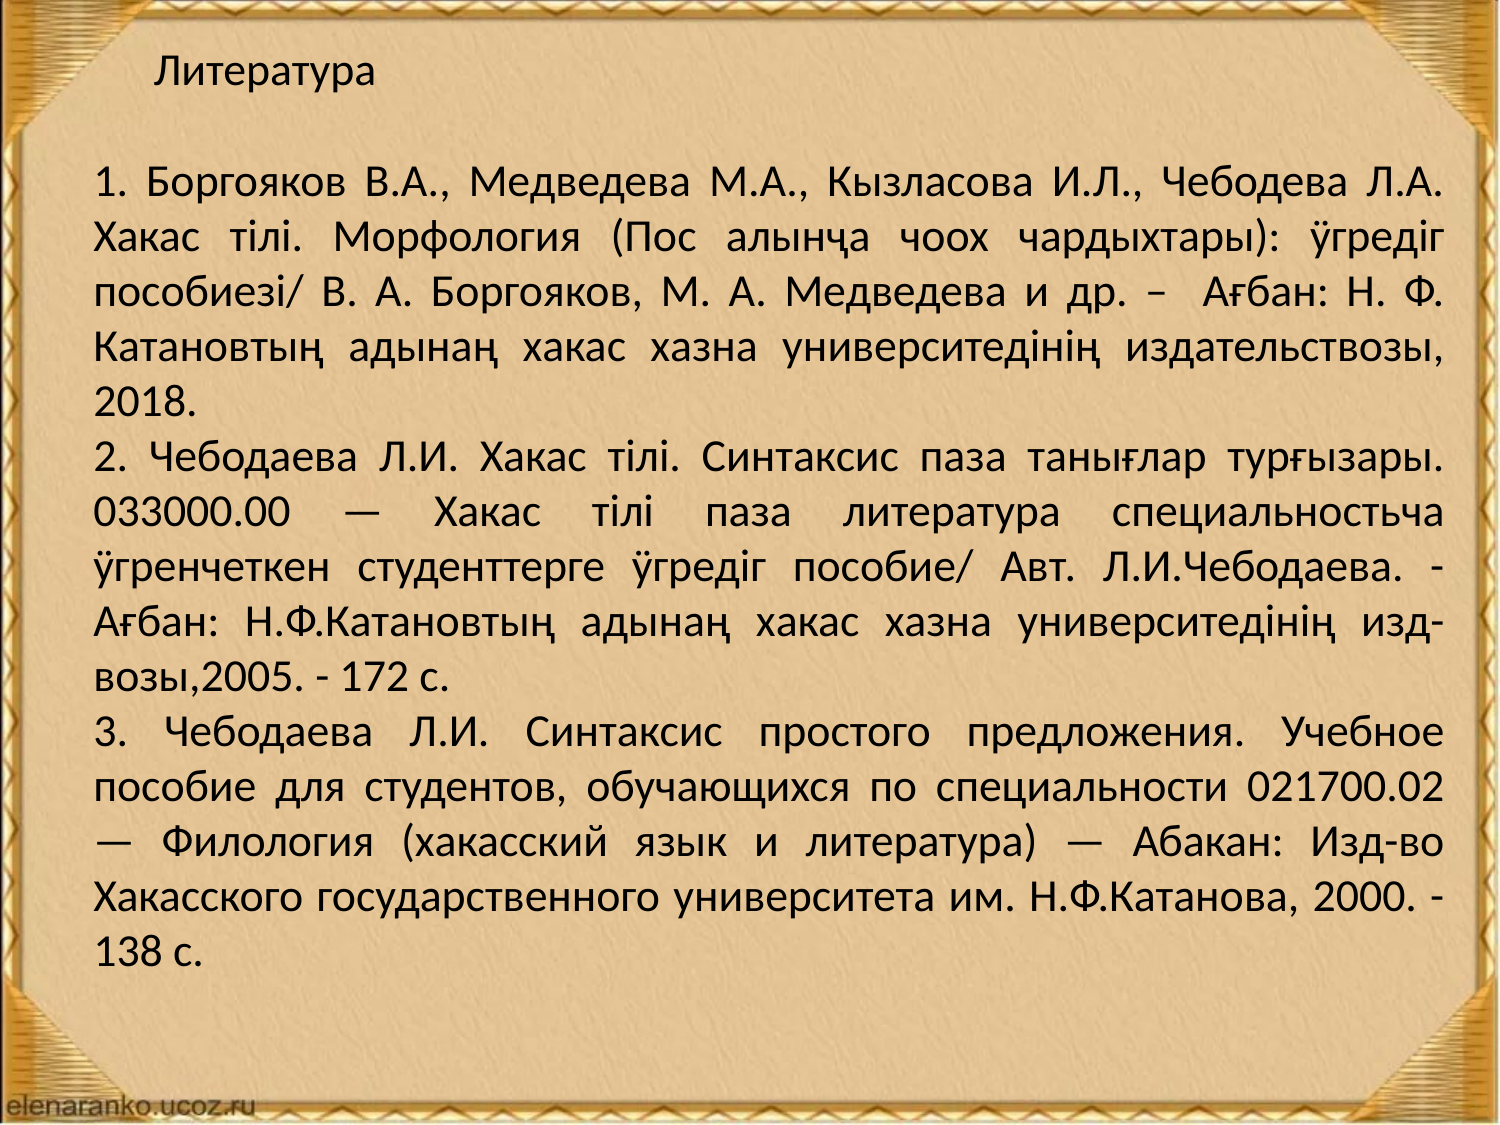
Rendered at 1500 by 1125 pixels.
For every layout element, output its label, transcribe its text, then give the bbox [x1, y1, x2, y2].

picture [0, 0, 1500, 1125]
text_box Литература 1. Боргояков В.А., Медведева М.А., Кызласова И.Л., Чебодева Л.А. Хакас тілі. Морфология (Пос алынҷа чоох чардыхтары): ӱгредіг пособиезі/ В. А. Боргояков, М. А. Медведева и др. – Ағбан: Н. Ф. Катановтың адынаң хакас хазна университедінің издательствозы, 2018. 2. Чебодаева Л.И. Хакас тілі. Синтаксис паза танығлар турғызары. 033000.00 — Хакас тілі паза литература специальностьча ӱгренчеткен студенттерге ӱгредіг пособие/ Авт. Л.И.Чебодаева. - Ағбан: Н.Ф.Катановтың адынаң хакас хазна университедінің изд-возы,2005. - 172 с. 3. Чебодаева Л.И. Синтаксис простого предложения. Учебное пособие для студентов, обучающихся по специальности 021700.02 — Филология (хакасский язык и литература) — Абакан: Изд-во Хакасского государственного университета им. Н.Ф.Катанова, 2000. - 138 с. [78, 28, 1461, 911]
